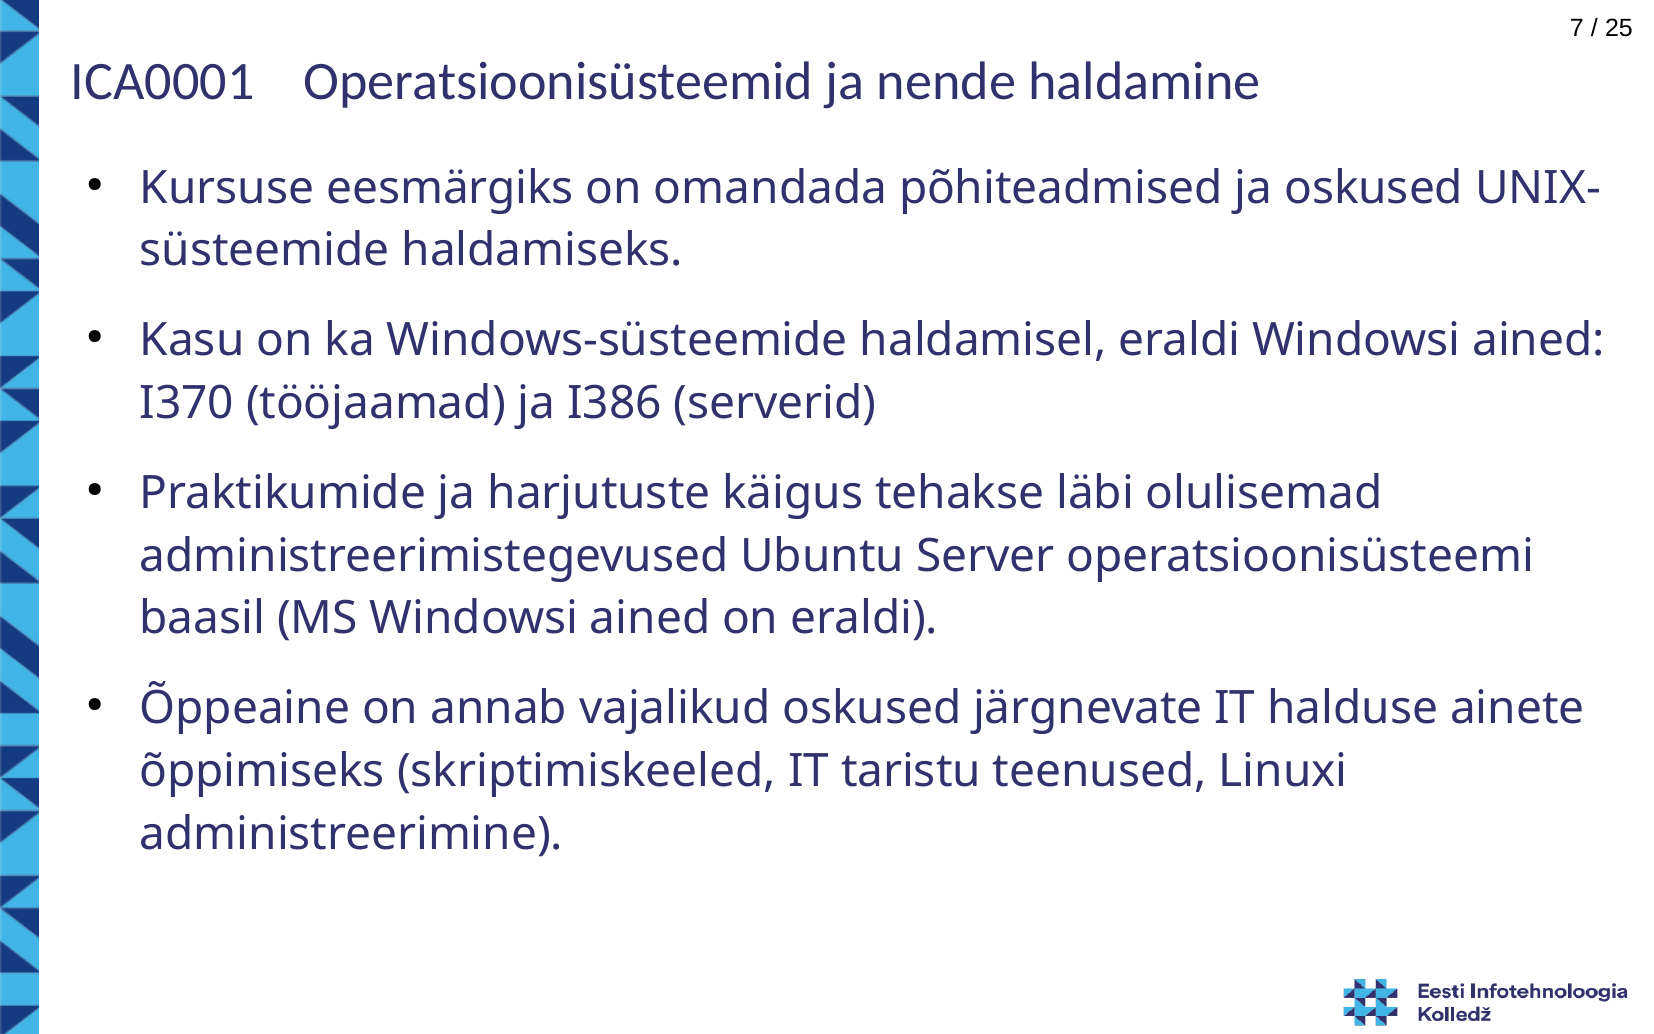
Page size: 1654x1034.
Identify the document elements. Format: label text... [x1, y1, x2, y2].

title ICA0001 Operatsioonisüsteemid ja nende haldamine [70, 41, 1630, 130]
list Kursuse eesmärgiks on omandada põhiteadmised ja oskused UNIX-süsteemide haldamiseks. Kasu on ka Windows-süsteemide haldamisel, eraldi Windowsi ained: I370 (tööjaamad) ja I386 (serverid) Praktikumide ja harjutuste käigus tehakse läbi olulisemad administreerimistegevused Ubuntu Server operatsioonisüsteemi baasil (MS Windowsi ained on eraldi). Õppeaine on annab vajalikud oskused järgnevate IT halduse ainete õppimiseks (skriptimiskeeled, IT taristu teenused, Linuxi administreerimine). [68, 153, 1630, 957]
